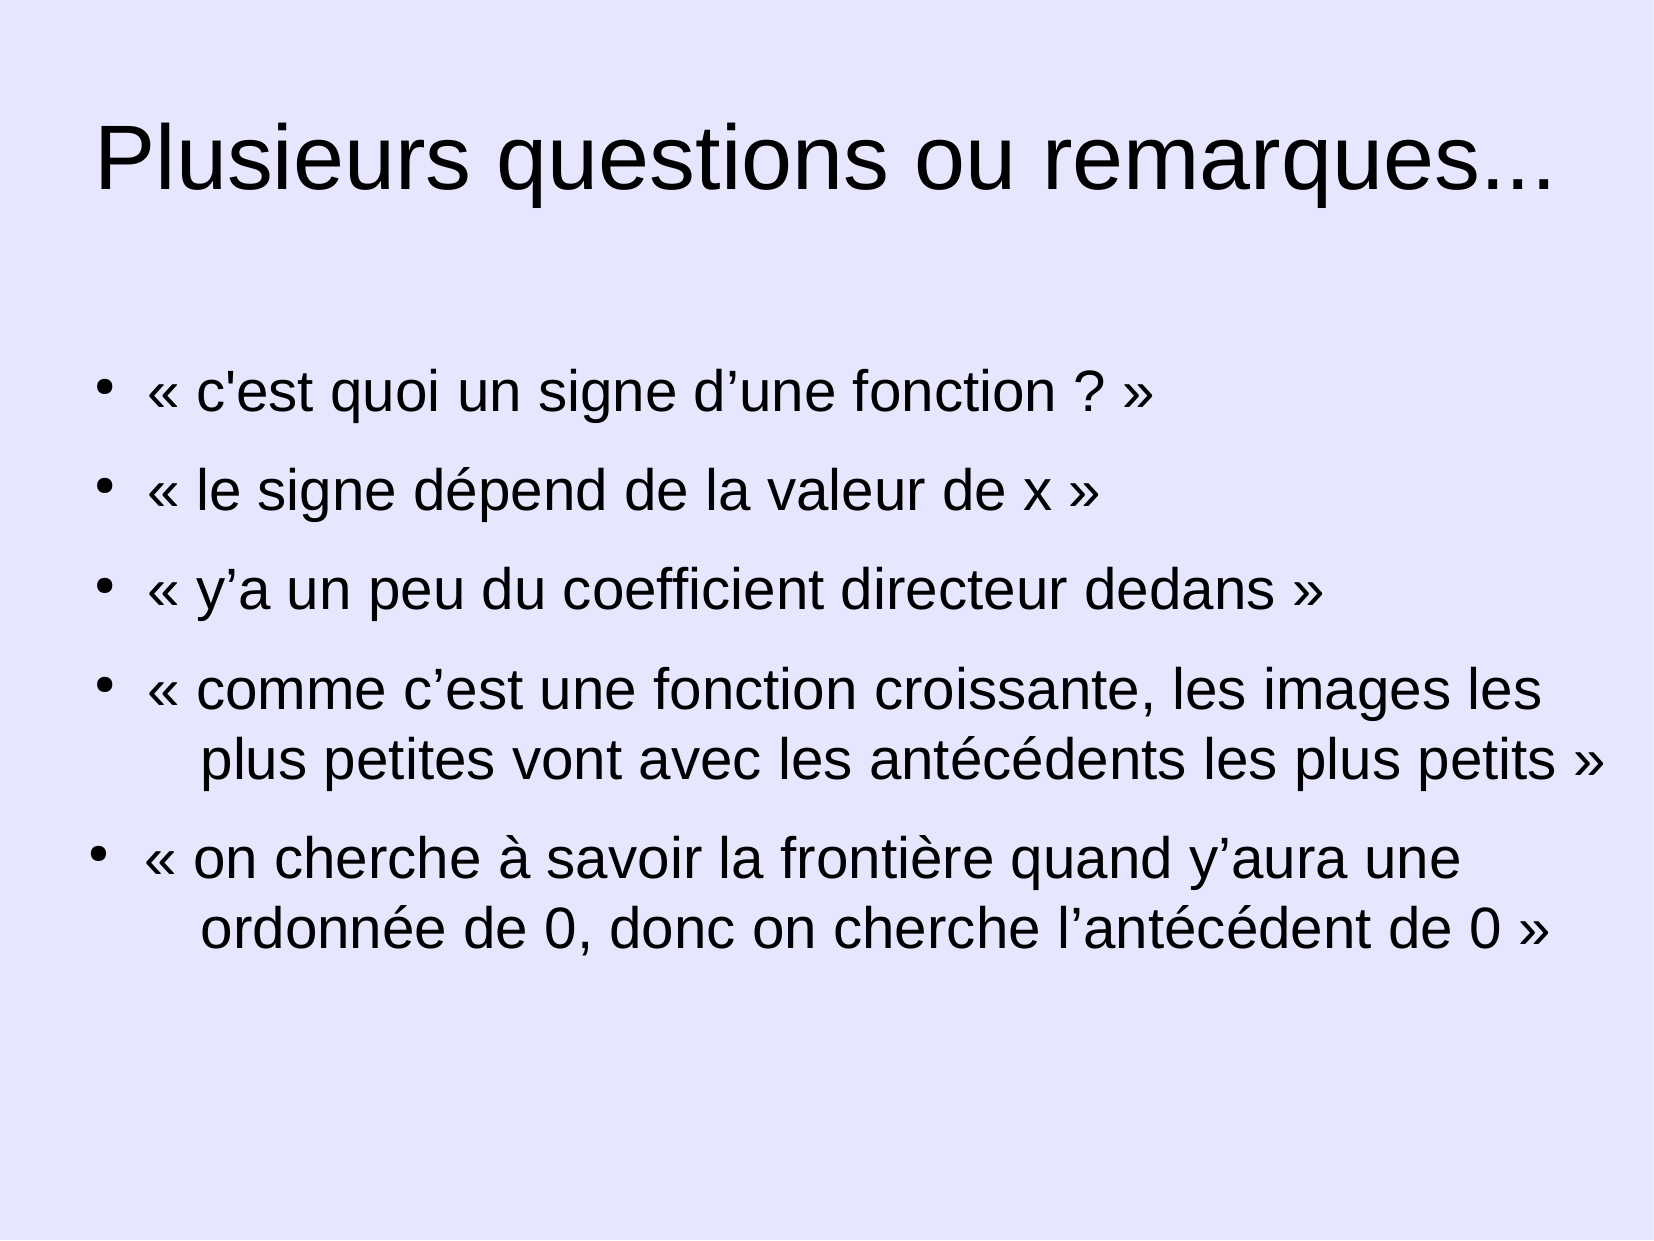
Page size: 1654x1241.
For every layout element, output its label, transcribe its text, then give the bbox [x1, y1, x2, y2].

list « c'est quoi un signe d’une fonction ? » « le signe dépend de la valeur de x » « y’a un peu du coefficient directeur dedans » « comme c’est une fonction croissante, les images les plus petites vont avec les antécédents les plus petits » « on cherche à savoir la frontière quand y’aura une ordonnée de 0, donc on cherche l’antécédent de 0 » [58, 253, 1618, 1070]
title Plusieurs questions ou remarques... [82, 56, 1571, 250]
